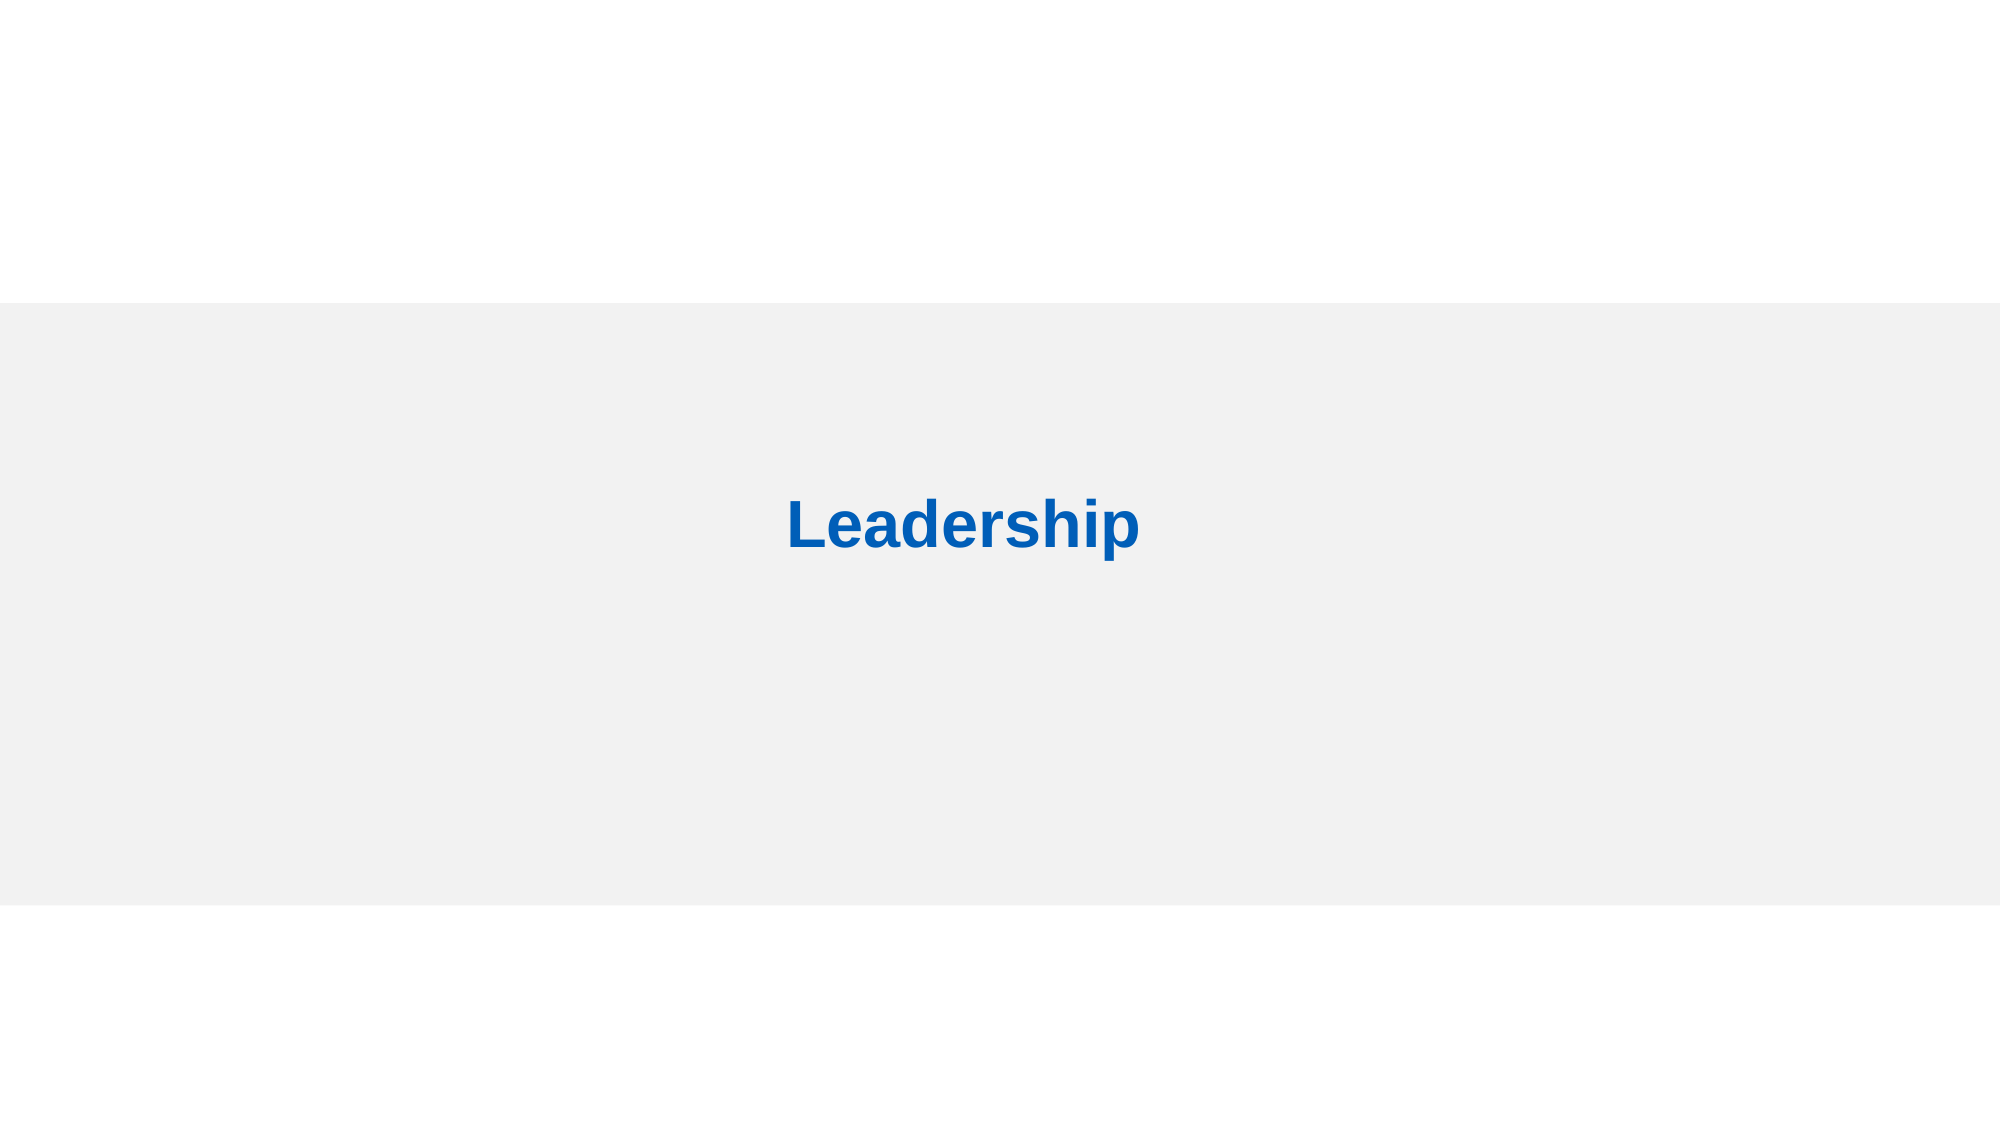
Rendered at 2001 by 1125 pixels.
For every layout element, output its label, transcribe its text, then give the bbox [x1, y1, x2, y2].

text_box Leadership [39, 472, 1888, 569]
text_box [0, 303, 2000, 906]
